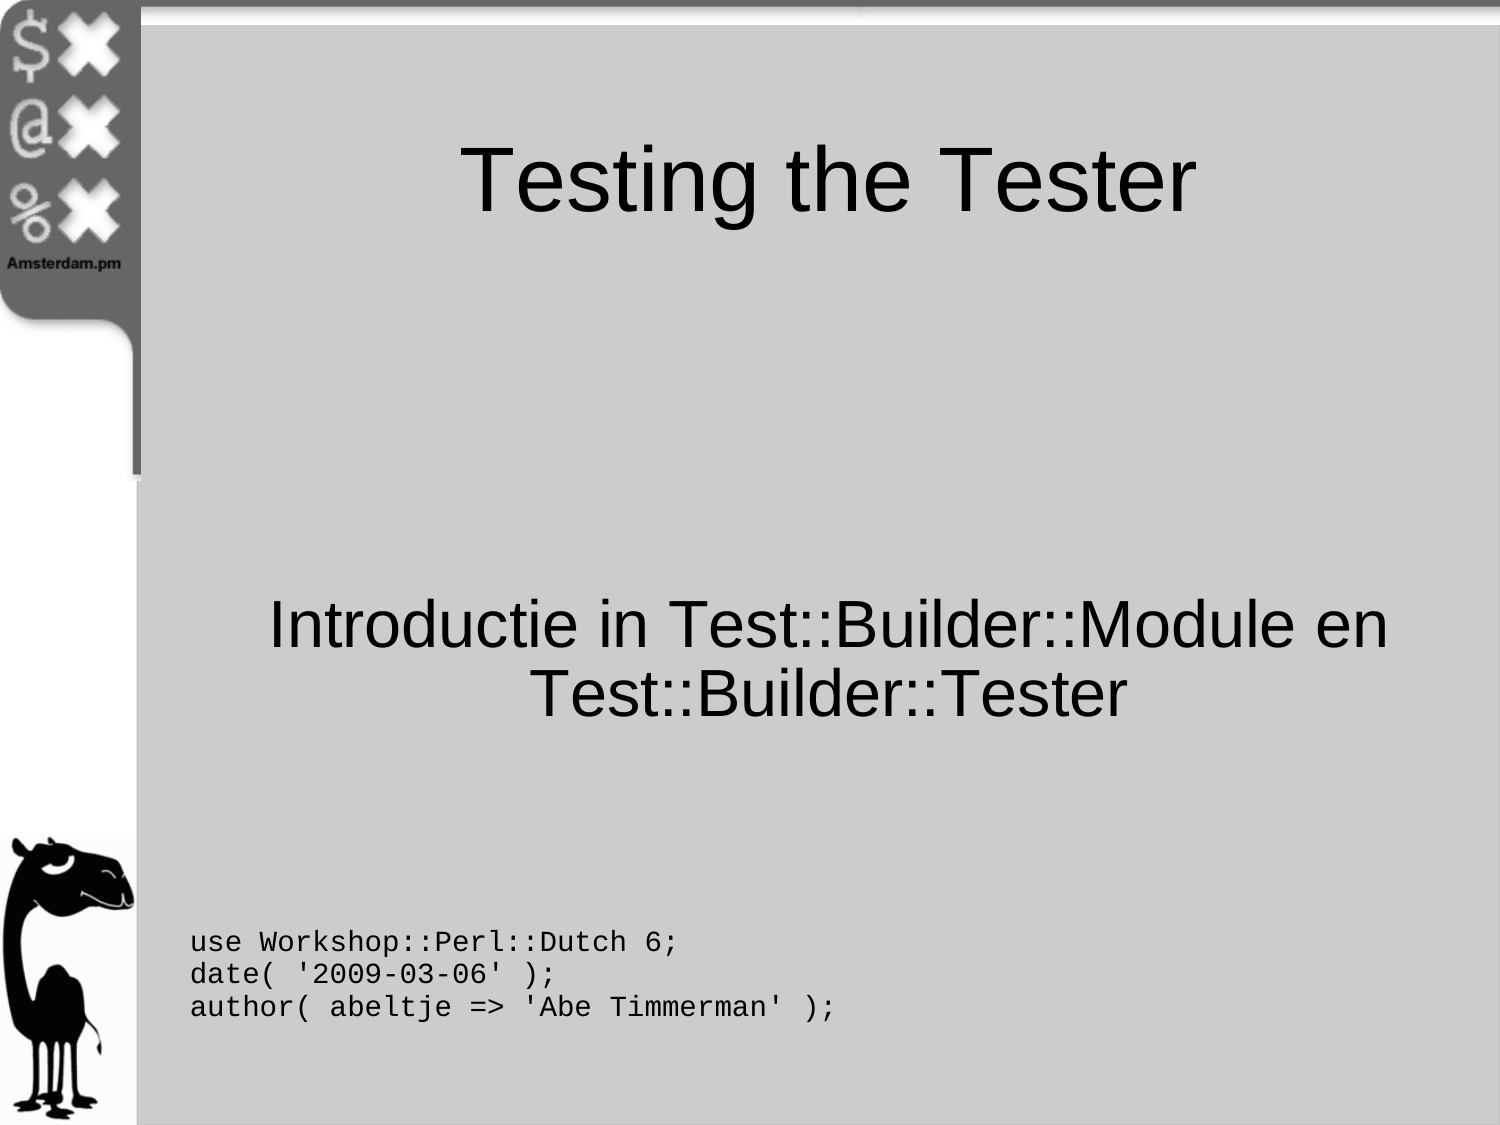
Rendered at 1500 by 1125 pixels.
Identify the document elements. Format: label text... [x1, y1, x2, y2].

text_box use Workshop::Perl::Dutch 6; date( '2009-03-06' ); author( abeltje => 'Abe Timmerman' ); [175, 915, 853, 1031]
picture [0, 0, 1500, 481]
title Testing the Tester [187, 76, 1473, 284]
picture [0, 834, 136, 1125]
subtitle Introductie in Test::Builder::Module en Test::Builder::Tester [187, 324, 1473, 998]
